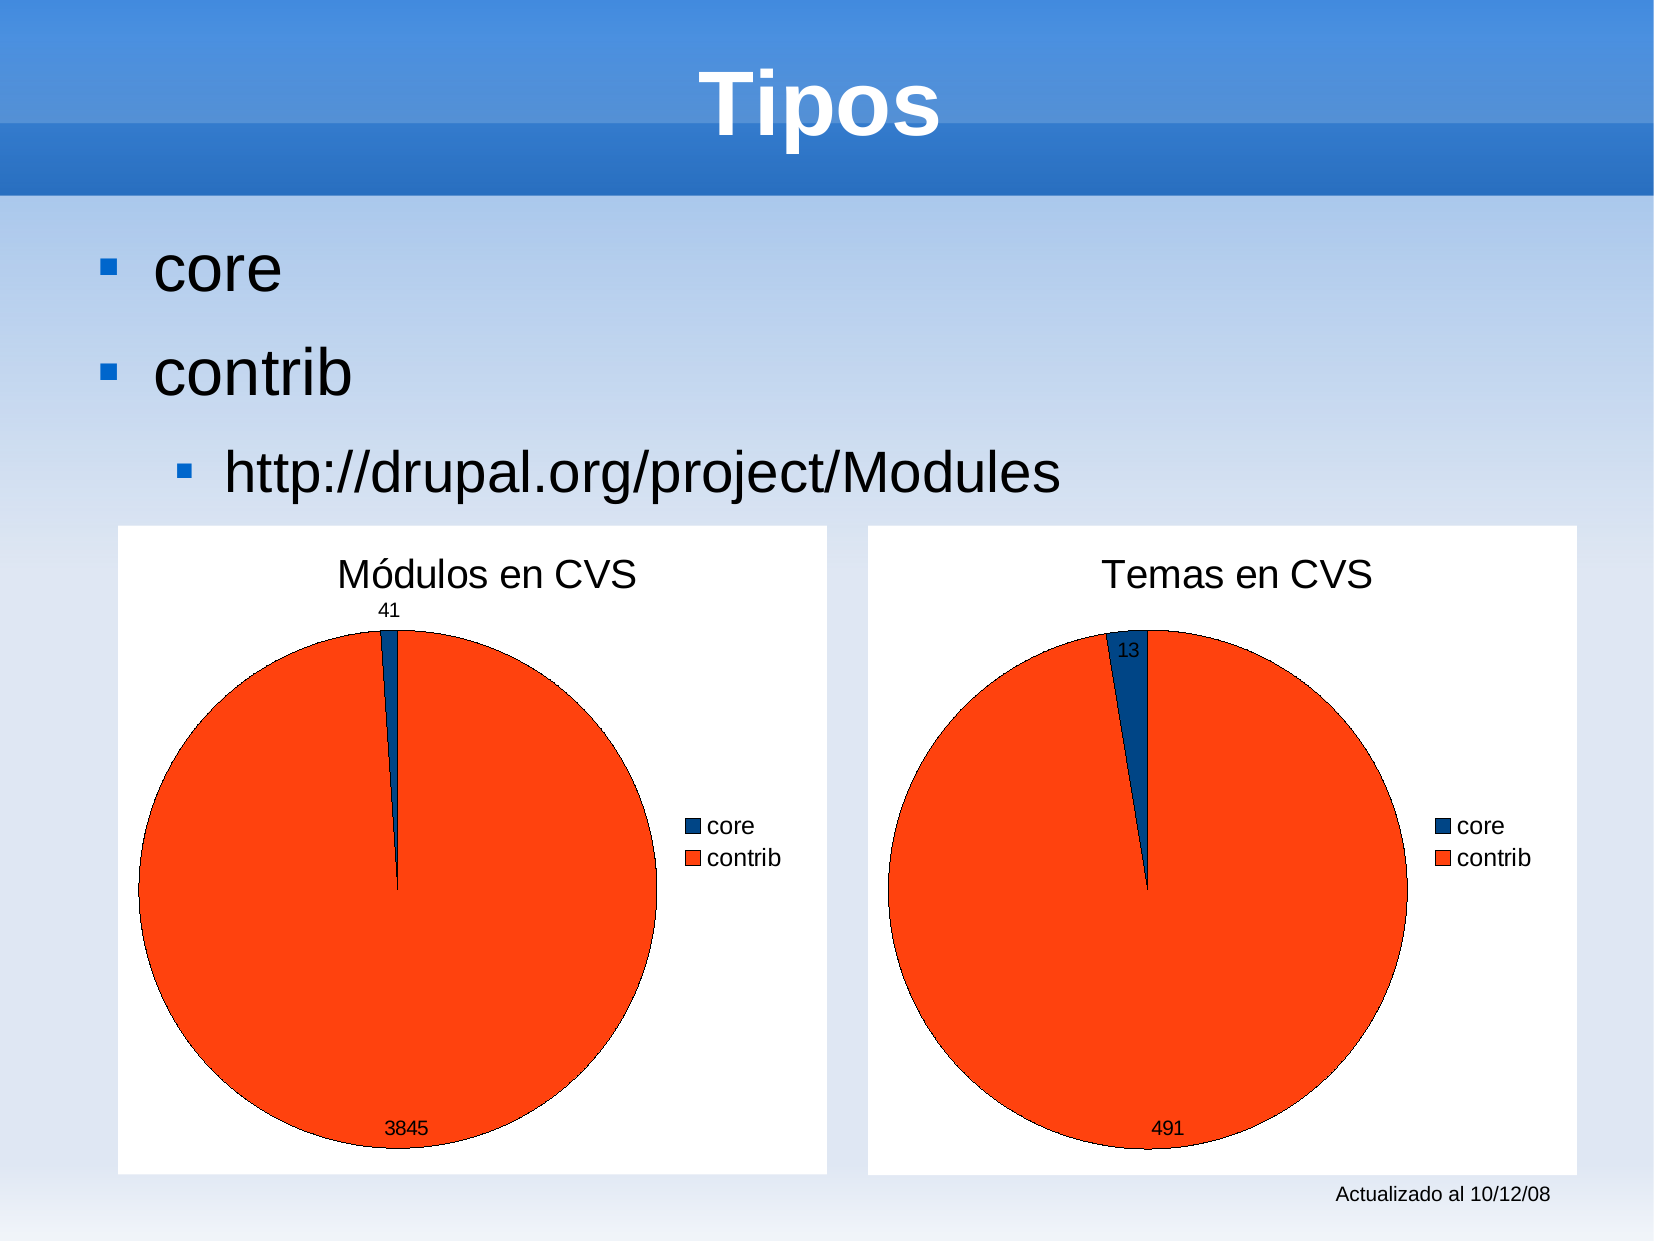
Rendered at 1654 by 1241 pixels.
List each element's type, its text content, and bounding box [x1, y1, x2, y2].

text_box Actualizado al 10/12/08 [1320, 1176, 1566, 1214]
title Tipos [76, 0, 1565, 208]
picture [0, 0, 1654, 1241]
chart [118, 525, 827, 1175]
chart [868, 525, 1577, 1176]
list core contrib http://drupal.org/project/Modules [82, 231, 1571, 1050]
